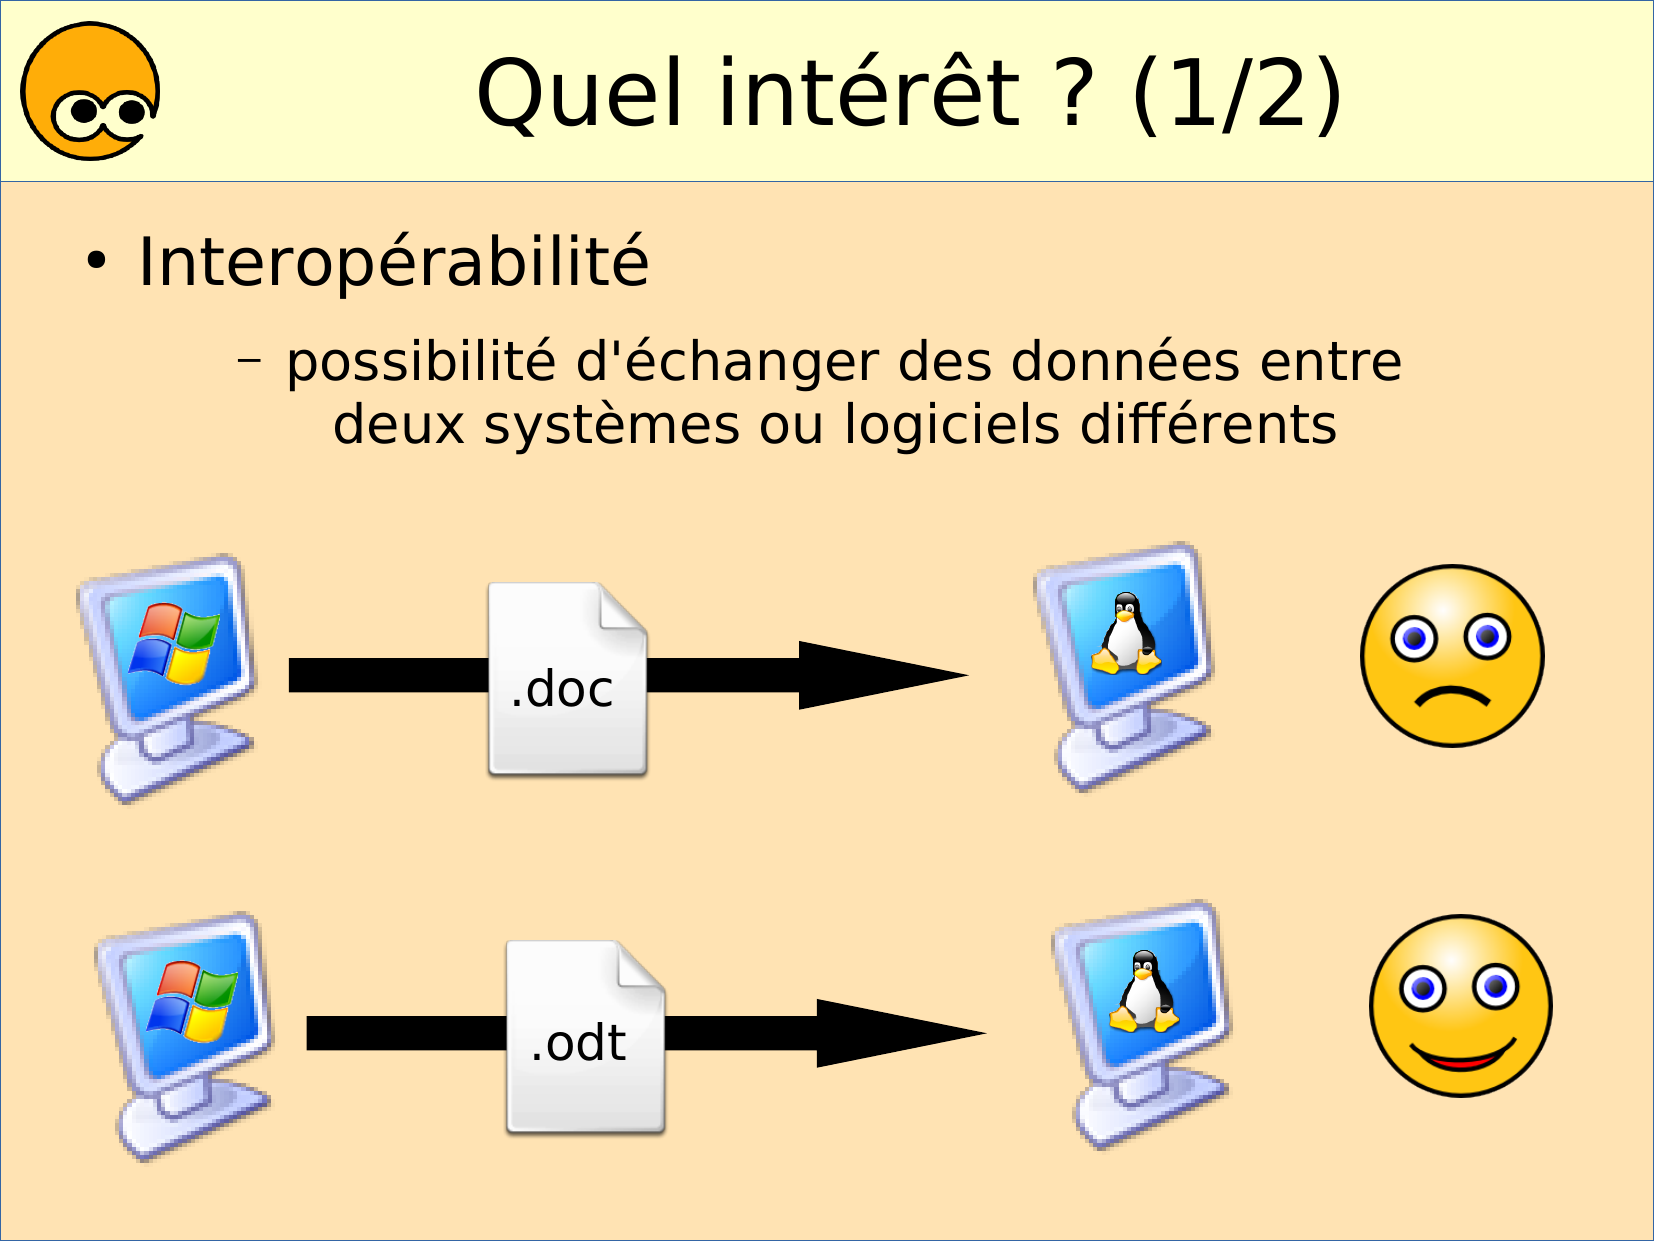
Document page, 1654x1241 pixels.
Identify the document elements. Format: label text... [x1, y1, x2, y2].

title Quel intérêt ? (1/2) [203, 33, 1620, 154]
text_box .doc [494, 652, 637, 726]
text_box [306, 1016, 491, 1051]
picture [34, 553, 305, 809]
text_box [674, 640, 970, 710]
text_box .odt [514, 1006, 653, 1080]
picture [20, 21, 160, 161]
picture [491, 940, 692, 1141]
picture [473, 582, 674, 783]
picture [1360, 564, 1545, 748]
picture [991, 541, 1262, 798]
picture [52, 911, 322, 1167]
picture [1009, 899, 1280, 1156]
picture [1369, 914, 1553, 1098]
text_box [288, 658, 473, 693]
text_box [692, 998, 987, 1068]
list Interopérabilité possibilité d'échanger des données entre deux systèmes ou logiciels différents [49, 222, 1538, 1027]
